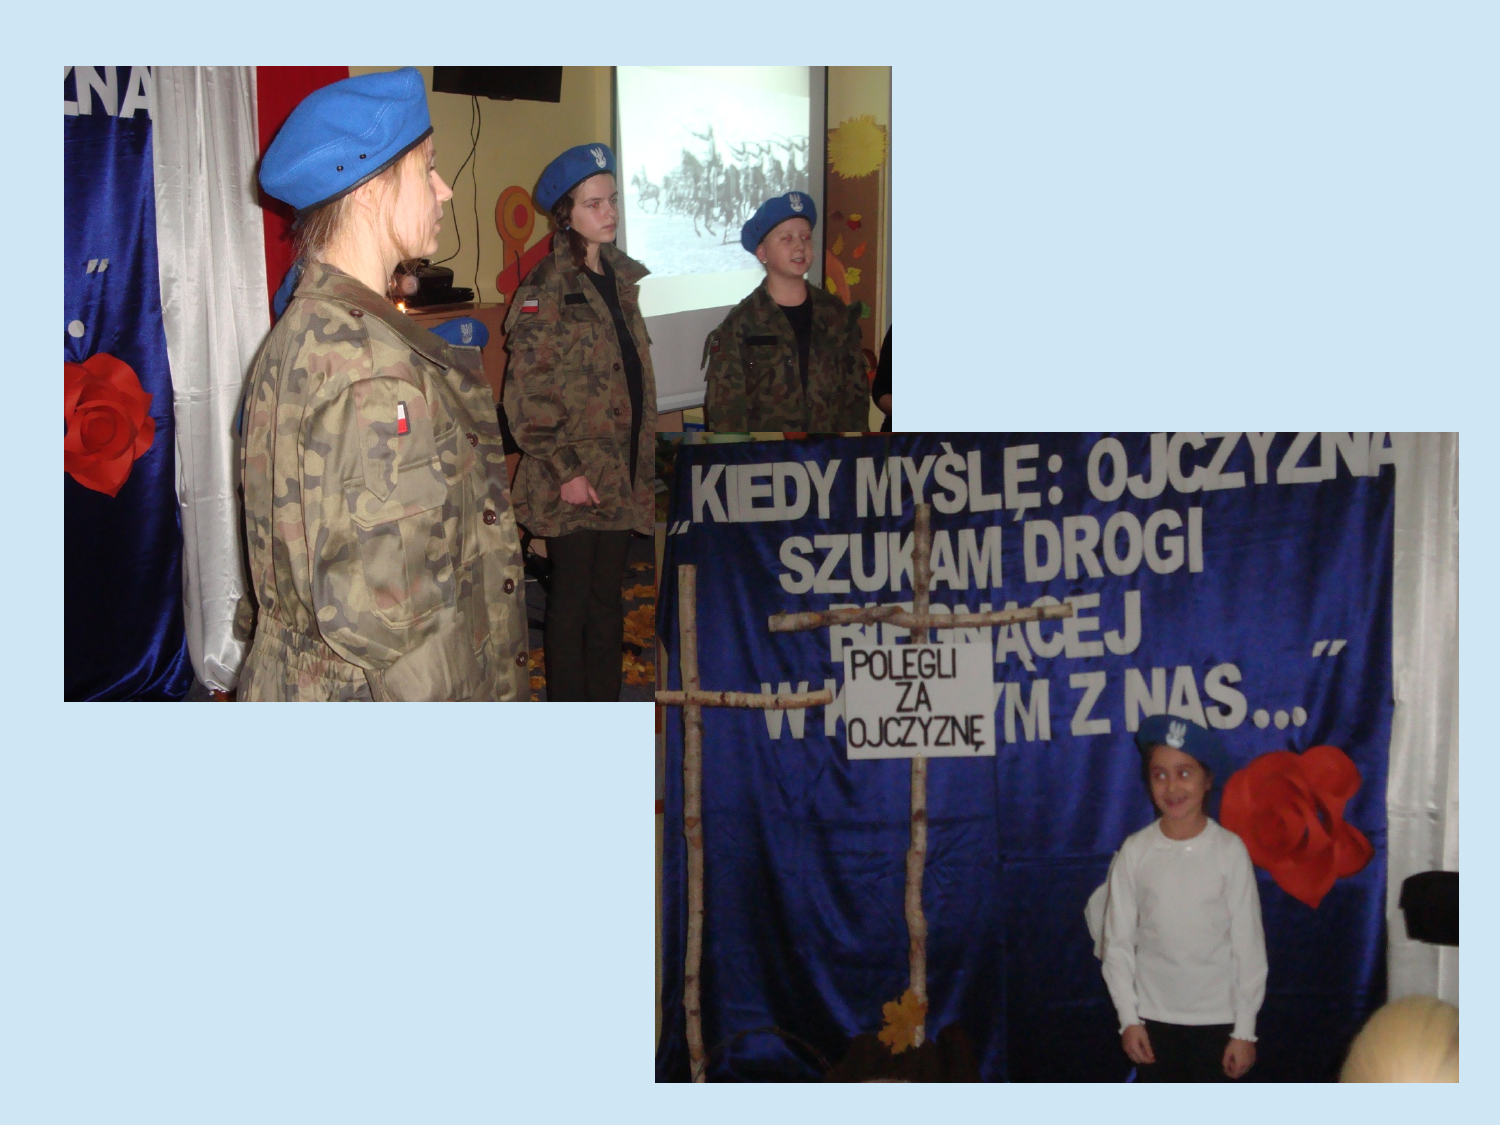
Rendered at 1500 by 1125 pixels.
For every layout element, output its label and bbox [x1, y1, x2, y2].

picture [64, 66, 1459, 1083]
